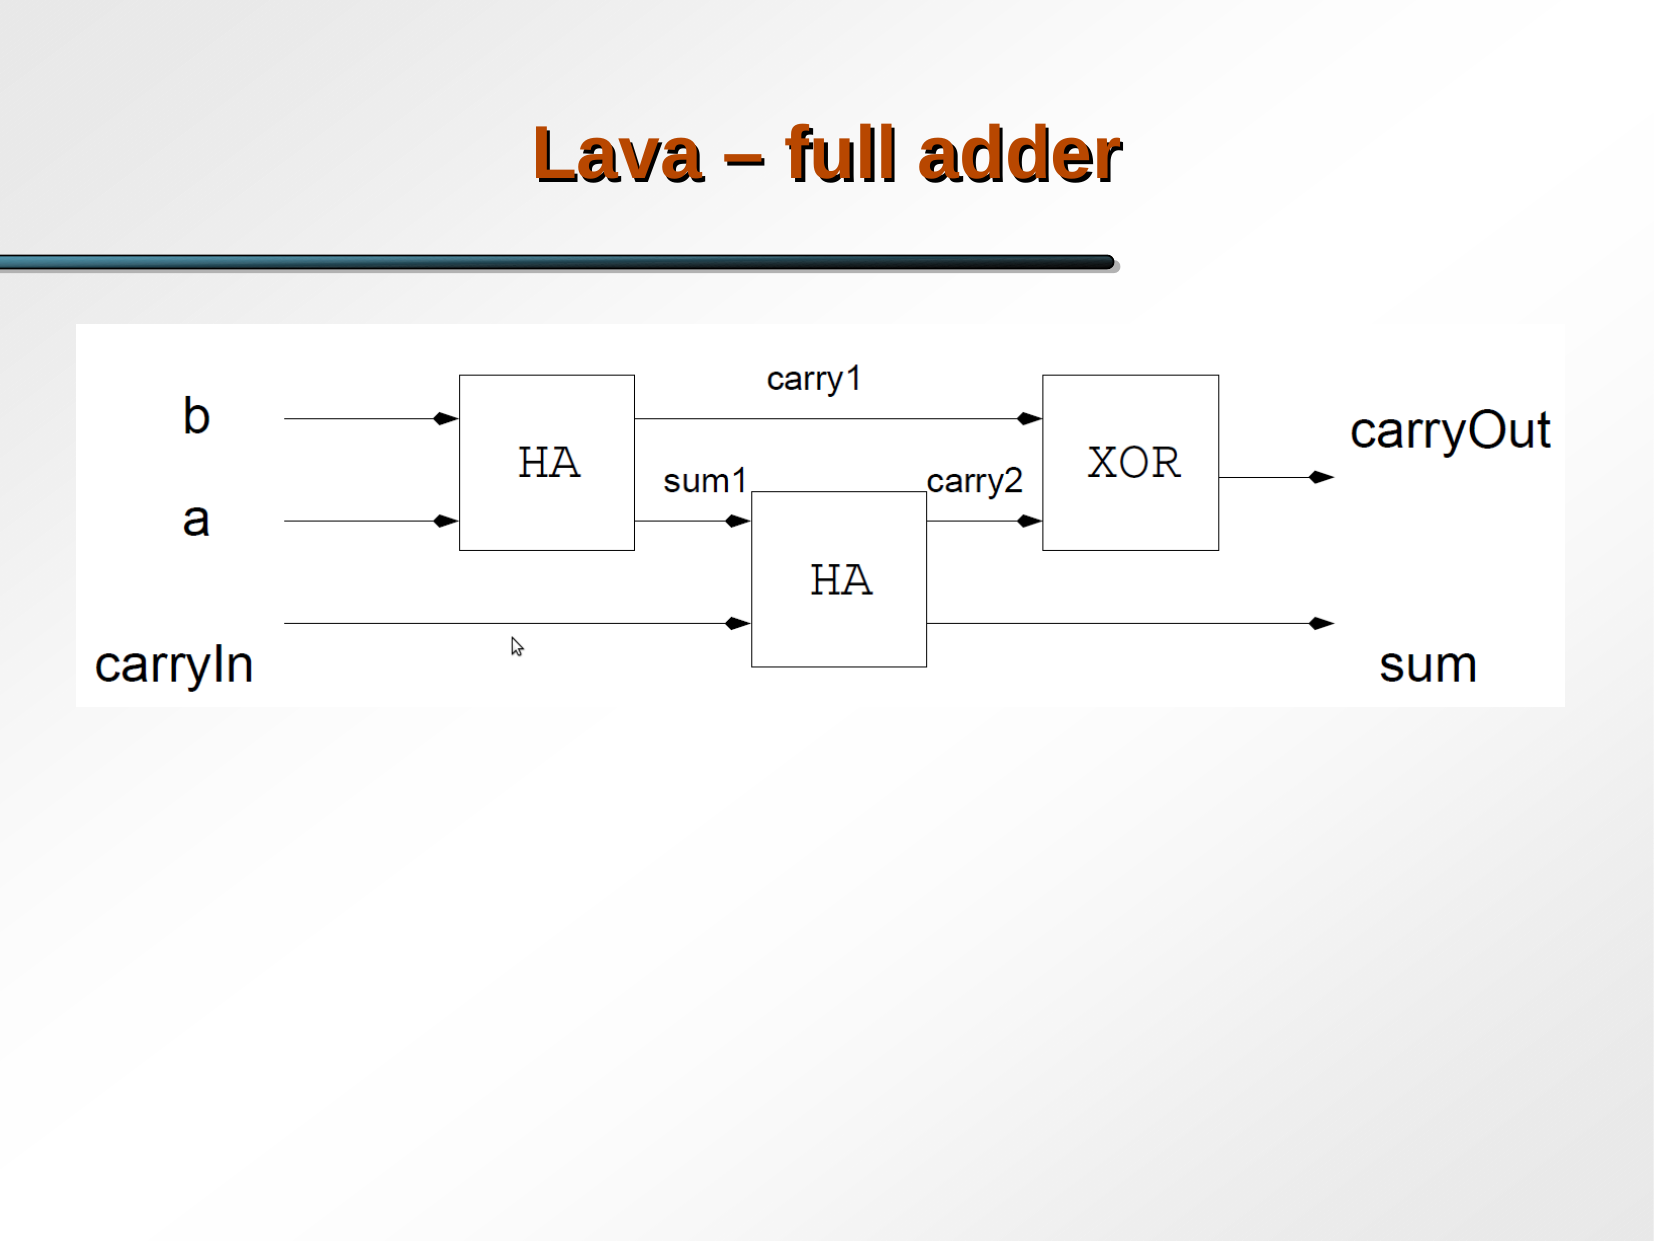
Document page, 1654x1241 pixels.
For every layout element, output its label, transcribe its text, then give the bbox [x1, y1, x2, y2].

title Lava – full adder [82, 49, 1571, 257]
picture [76, 324, 1565, 707]
